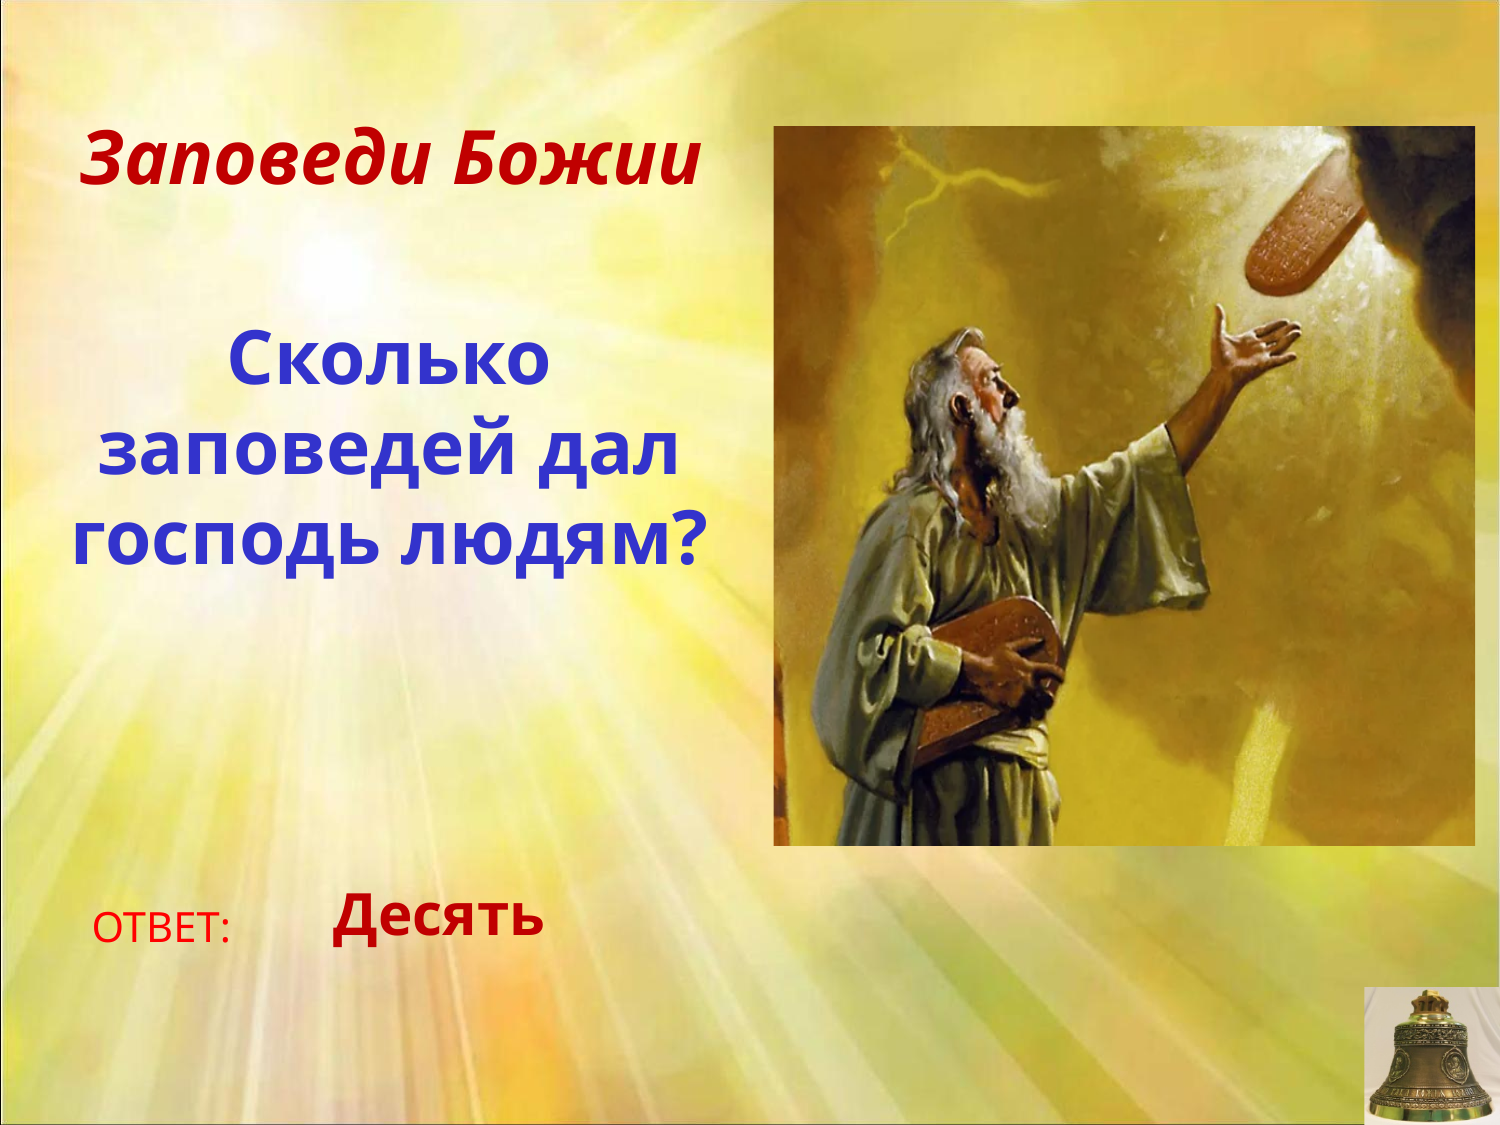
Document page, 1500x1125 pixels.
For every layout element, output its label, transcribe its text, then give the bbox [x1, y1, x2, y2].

text_box Сколько заповедей дал господь людям? [41, 302, 739, 588]
text_box Десять [318, 869, 886, 955]
text_box Заповеди Божии [64, 101, 727, 207]
text_box ОТВЕТ: [76, 893, 313, 959]
picture [0, 0, 1500, 1125]
